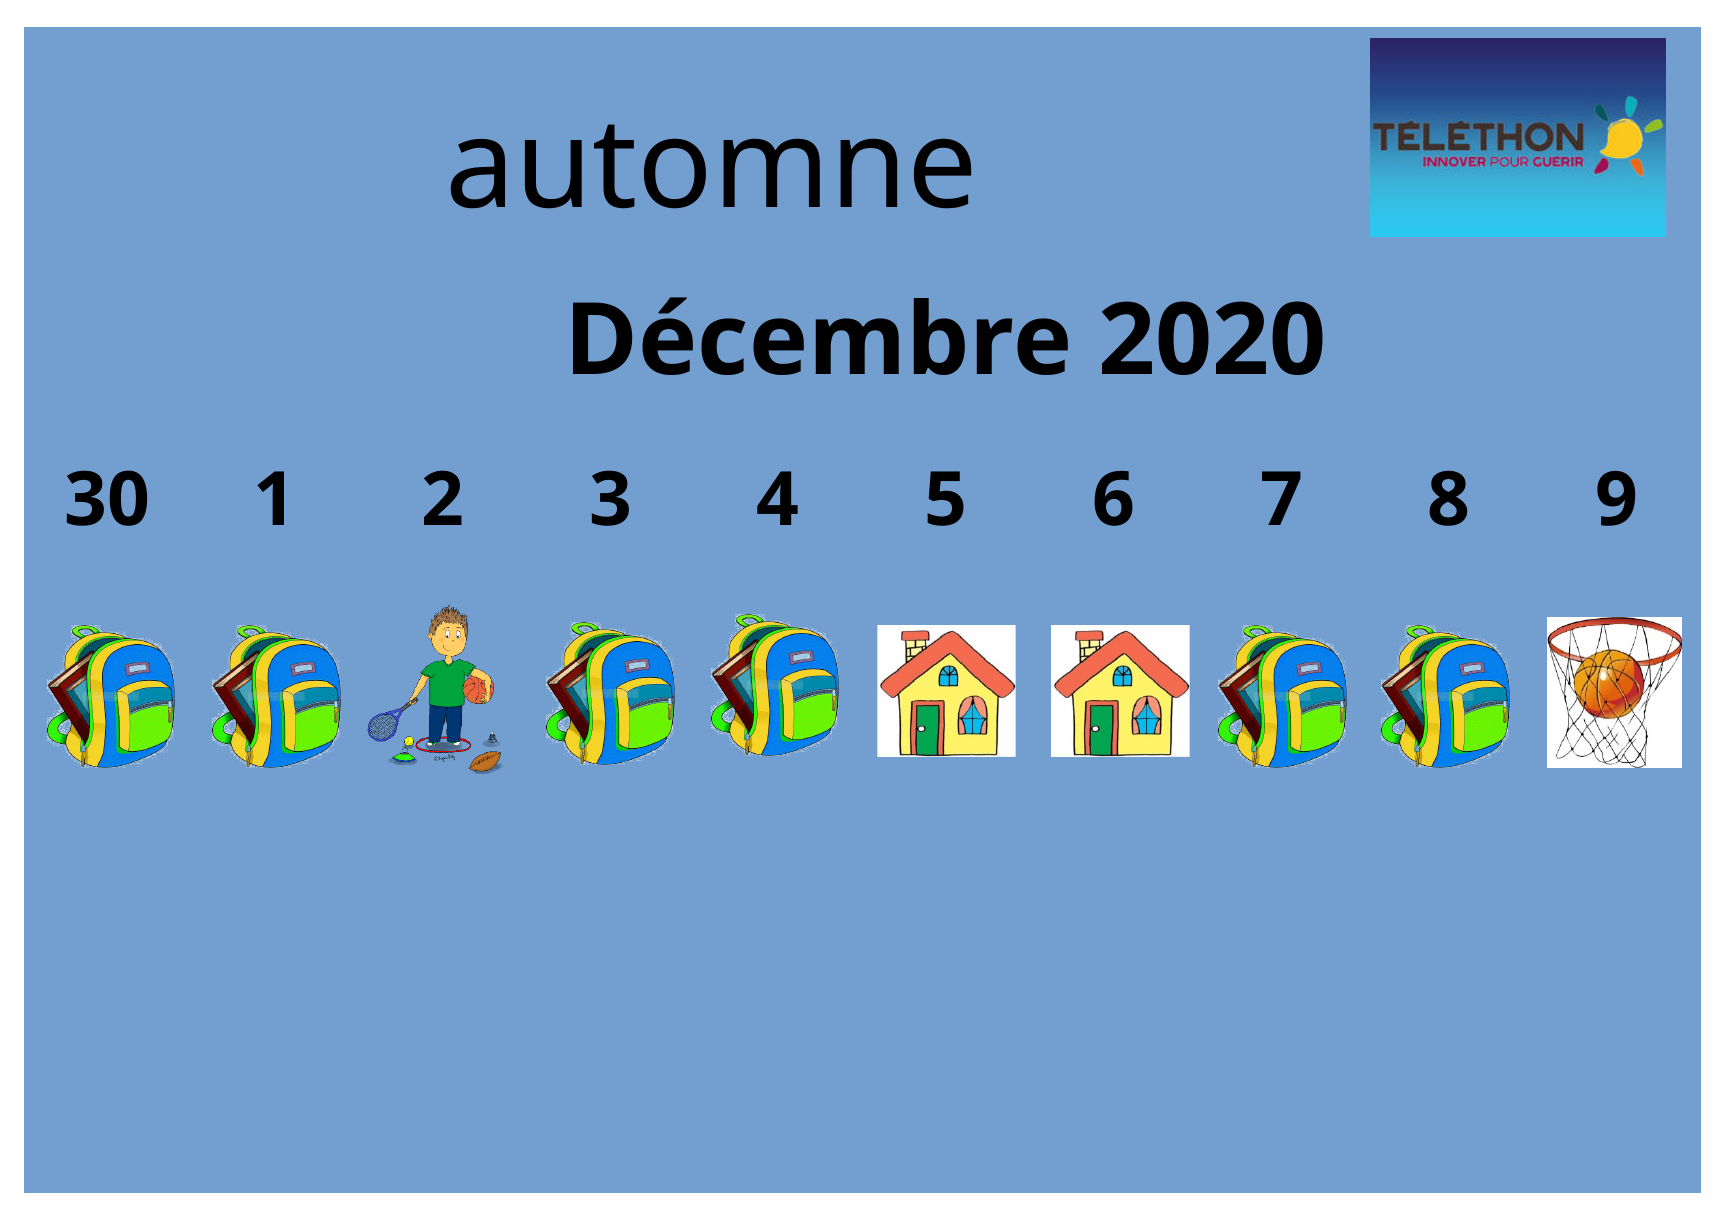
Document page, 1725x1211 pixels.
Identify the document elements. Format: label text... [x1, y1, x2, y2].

picture [546, 622, 675, 765]
picture [1218, 625, 1347, 768]
picture [47, 625, 175, 768]
table_cell 3 [527, 438, 694, 603]
picture [1547, 617, 1682, 768]
table_cell [1030, 603, 1198, 780]
table_cell [1198, 603, 1365, 780]
picture [1370, 38, 1666, 237]
table_cell [1365, 603, 1533, 780]
table_cell 1 [191, 438, 359, 603]
picture [711, 614, 839, 756]
picture [1381, 625, 1510, 768]
table_cell [544, 603, 694, 780]
table_cell [1030, 780, 1198, 1193]
table_cell [527, 780, 694, 1193]
table_cell [694, 780, 862, 1193]
table_cell [694, 603, 862, 780]
table_cell [1365, 780, 1533, 1193]
text_box automne [430, 65, 994, 252]
table_header [24, 27, 1701, 260]
table_cell [1198, 780, 1365, 1193]
table_cell Décembre 2020 [191, 260, 1701, 438]
picture [1051, 625, 1190, 757]
picture [355, 592, 544, 780]
picture [212, 625, 341, 768]
table_cell [24, 260, 191, 438]
table_cell [862, 603, 1030, 780]
table_cell [191, 780, 359, 1193]
table_cell [862, 780, 1030, 1193]
table_cell 4 [694, 438, 862, 603]
table_cell 6 [1030, 438, 1198, 603]
table_cell [191, 603, 355, 780]
table_cell [1533, 780, 1701, 1193]
table_cell [1533, 603, 1701, 780]
table_cell 2 [359, 438, 527, 592]
table_cell [24, 780, 191, 1193]
table_cell 5 [862, 438, 1030, 603]
table_cell 30 [24, 438, 191, 603]
table_cell 7 [1198, 438, 1365, 603]
table_cell 8 [1365, 438, 1533, 603]
picture [877, 625, 1016, 757]
table_cell 9 [1533, 438, 1701, 603]
table_cell [359, 780, 527, 1193]
table_cell [24, 603, 191, 780]
